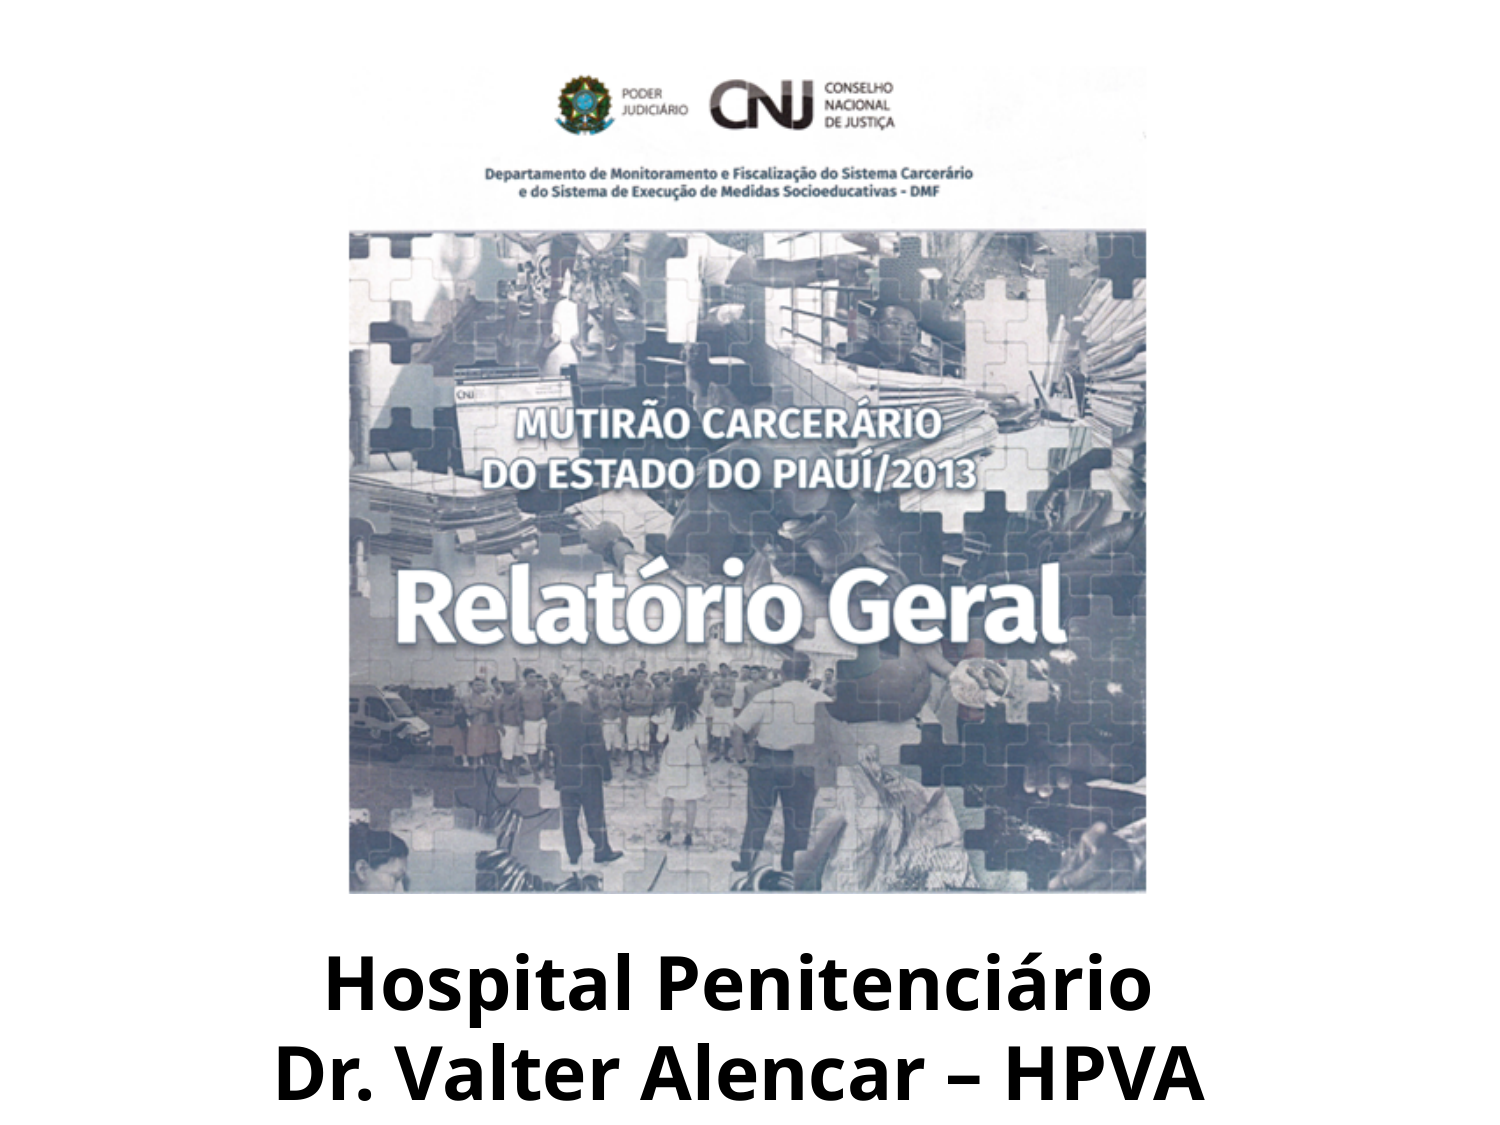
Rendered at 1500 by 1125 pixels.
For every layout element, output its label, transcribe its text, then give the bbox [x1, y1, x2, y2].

title Hospital Penitenciário Dr. Valter Alencar – HPVA [55, 927, 1442, 1057]
picture [346, 64, 1150, 894]
